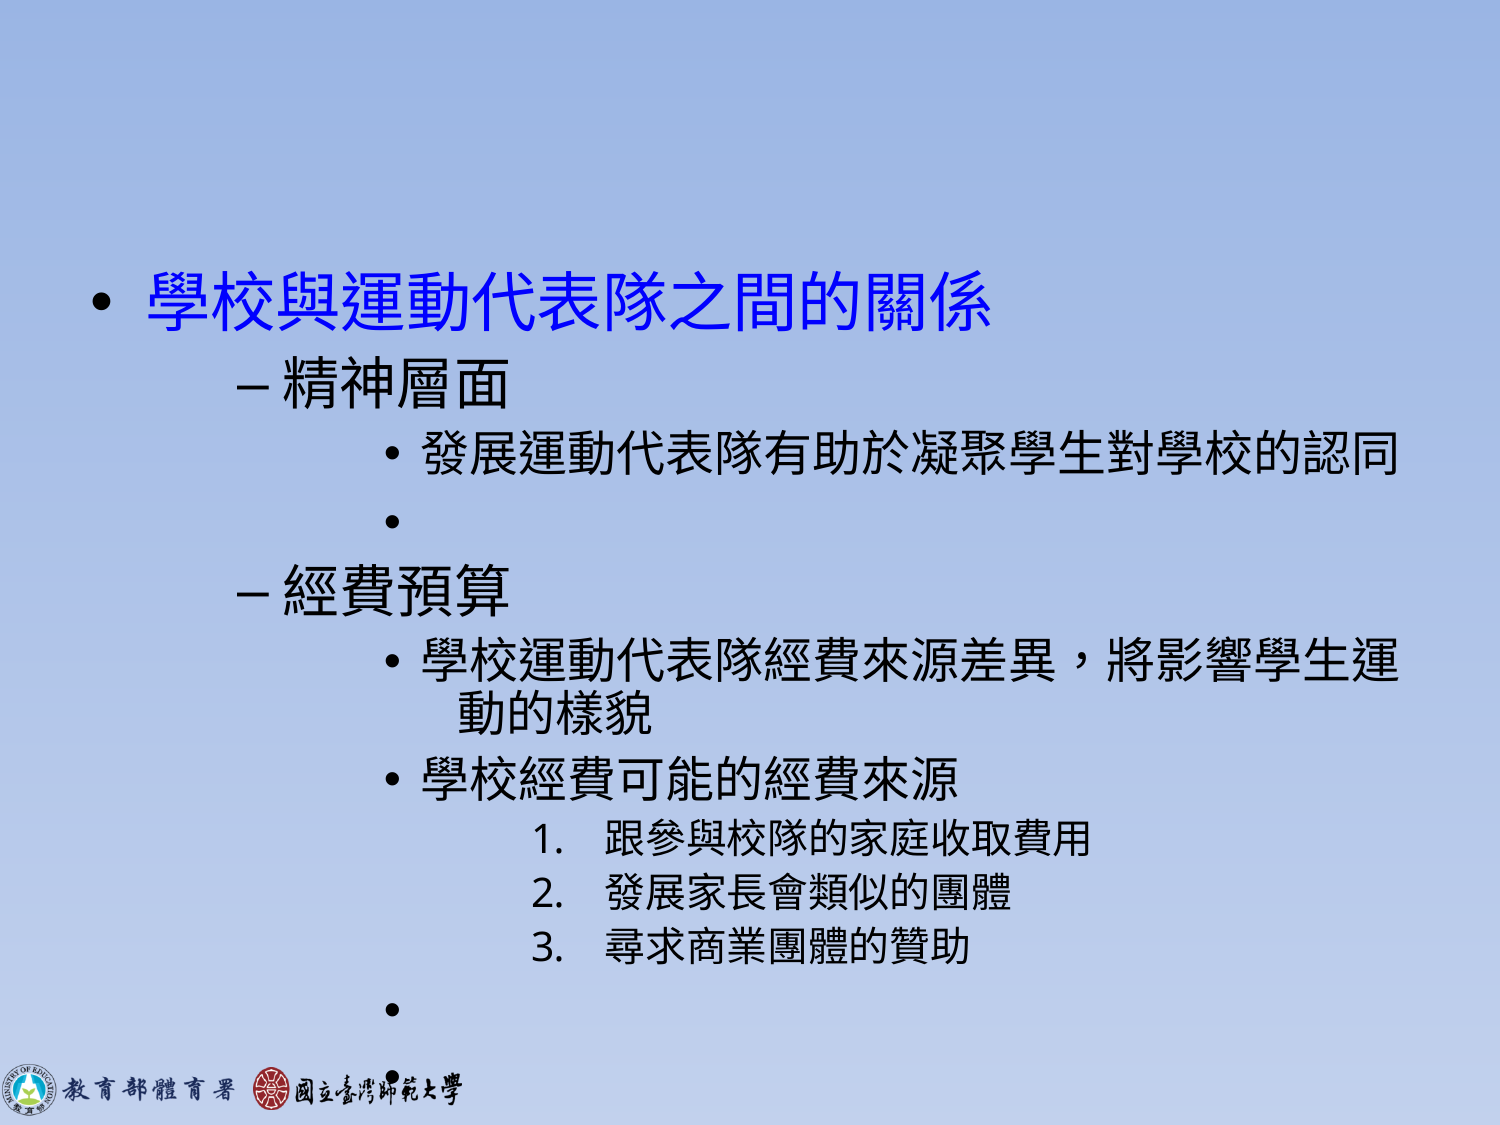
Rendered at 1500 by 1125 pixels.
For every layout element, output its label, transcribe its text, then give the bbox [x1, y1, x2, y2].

list 學校與運動代表隊之間的關係 精神層面 發展運動代表隊有助於凝聚學生對學校的認同 經費預算 學校運動代表隊經費來源差異，將影響學生運動的樣貌 學校經費可能的經費來源 跟參與校隊的家庭收取費用 發展家長會類似的團體 尋求商業團體的贊助 [75, 262, 1426, 1005]
